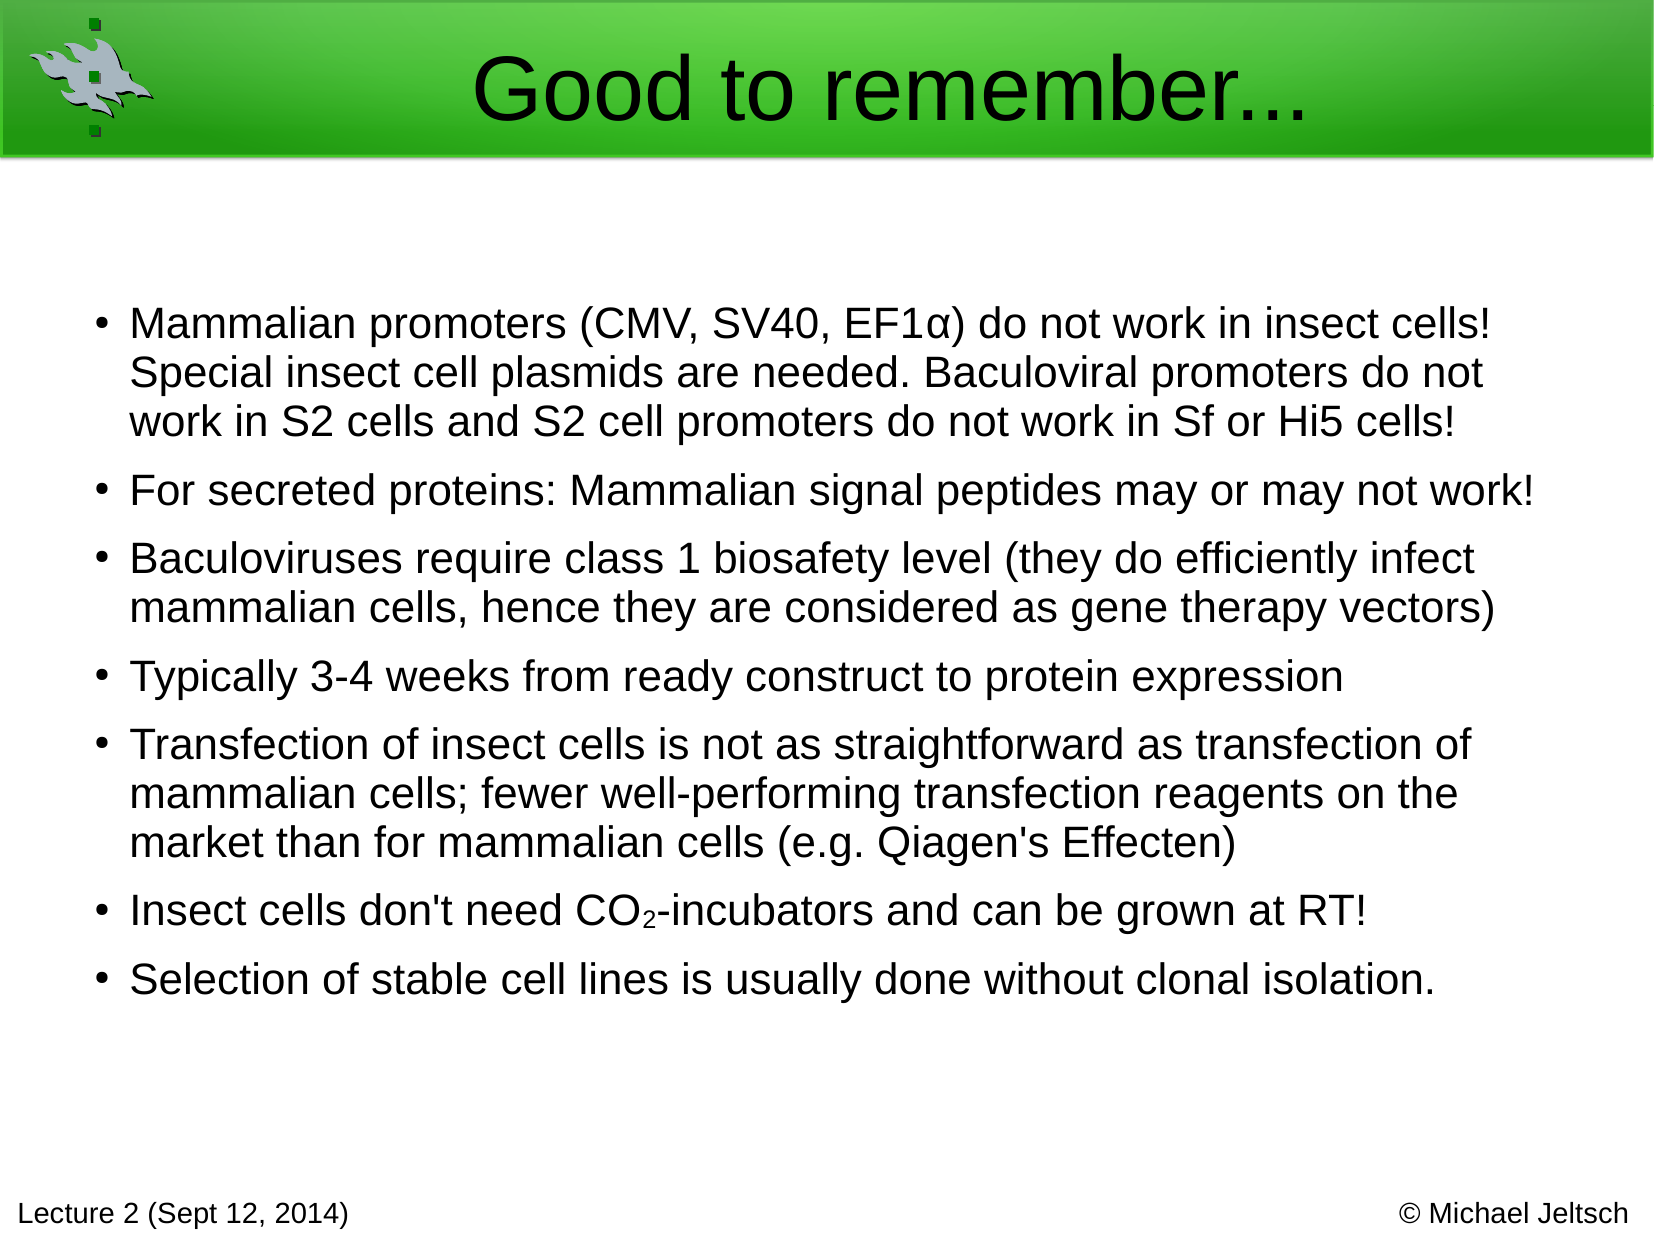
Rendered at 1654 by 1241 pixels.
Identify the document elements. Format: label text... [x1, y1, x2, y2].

title Good to remember... [212, 17, 1571, 160]
list Mammalian promoters (CMV, SV40, EF1α) do not work in insect cells! Special insect cell plasmids are needed. Baculoviral promoters do not work in S2 cells and S2 cell promoters do not work in Sf or Hi5 cells! For secreted proteins: Mammalian signal peptides may or may not work! Baculoviruses require class 1 biosafety level (they do efficiently infect mammalian cells, hence they are considered as gene therapy vectors) Typically 3-4 weeks from ready construct to protein expression Transfection of insect cells is not as straightforward as transfection of mammalian cells; fewer well-performing transfection reagents on the market than for mammalian cells (e.g. Qiagen's Effecten) Insect cells don't need CO2-incubators and can be grown at RT! Selection of stable cell lines is usually done without clonal isolation. [82, 299, 1571, 1019]
